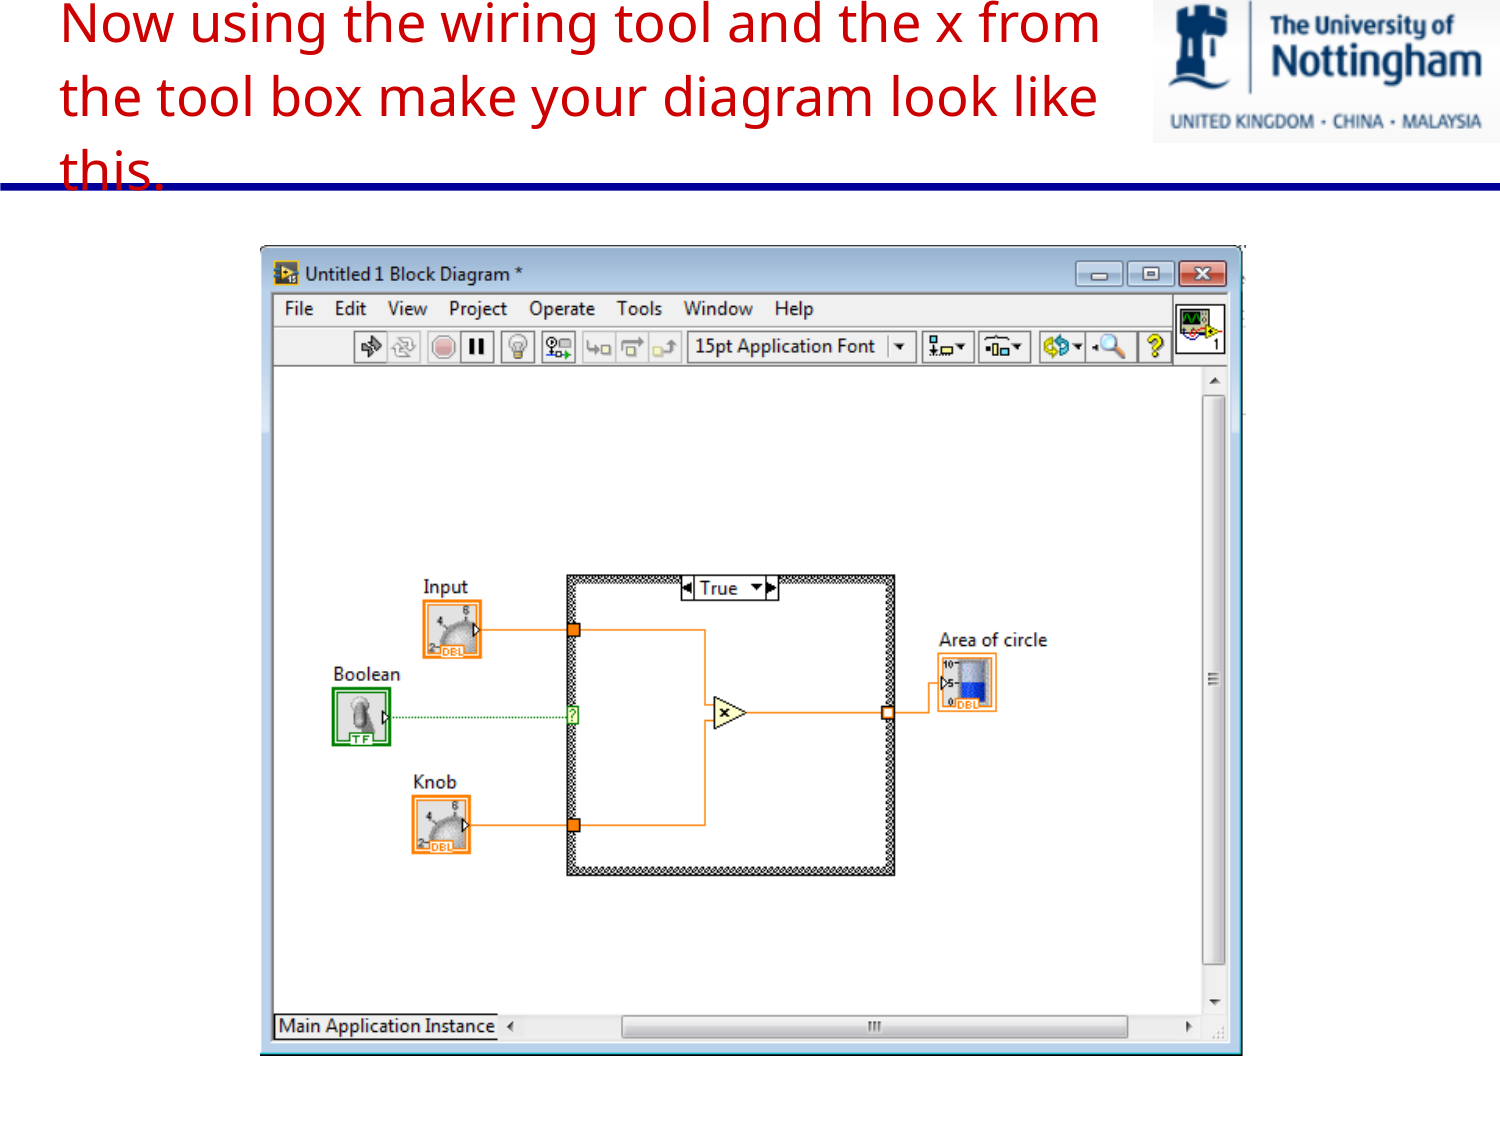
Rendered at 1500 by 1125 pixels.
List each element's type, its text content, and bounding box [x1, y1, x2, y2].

title Now using the wiring tool and the x from the tool box make your diagram look like this. [59, 1, 1165, 191]
picture [260, 245, 1246, 1057]
picture [1153, 0, 1500, 143]
